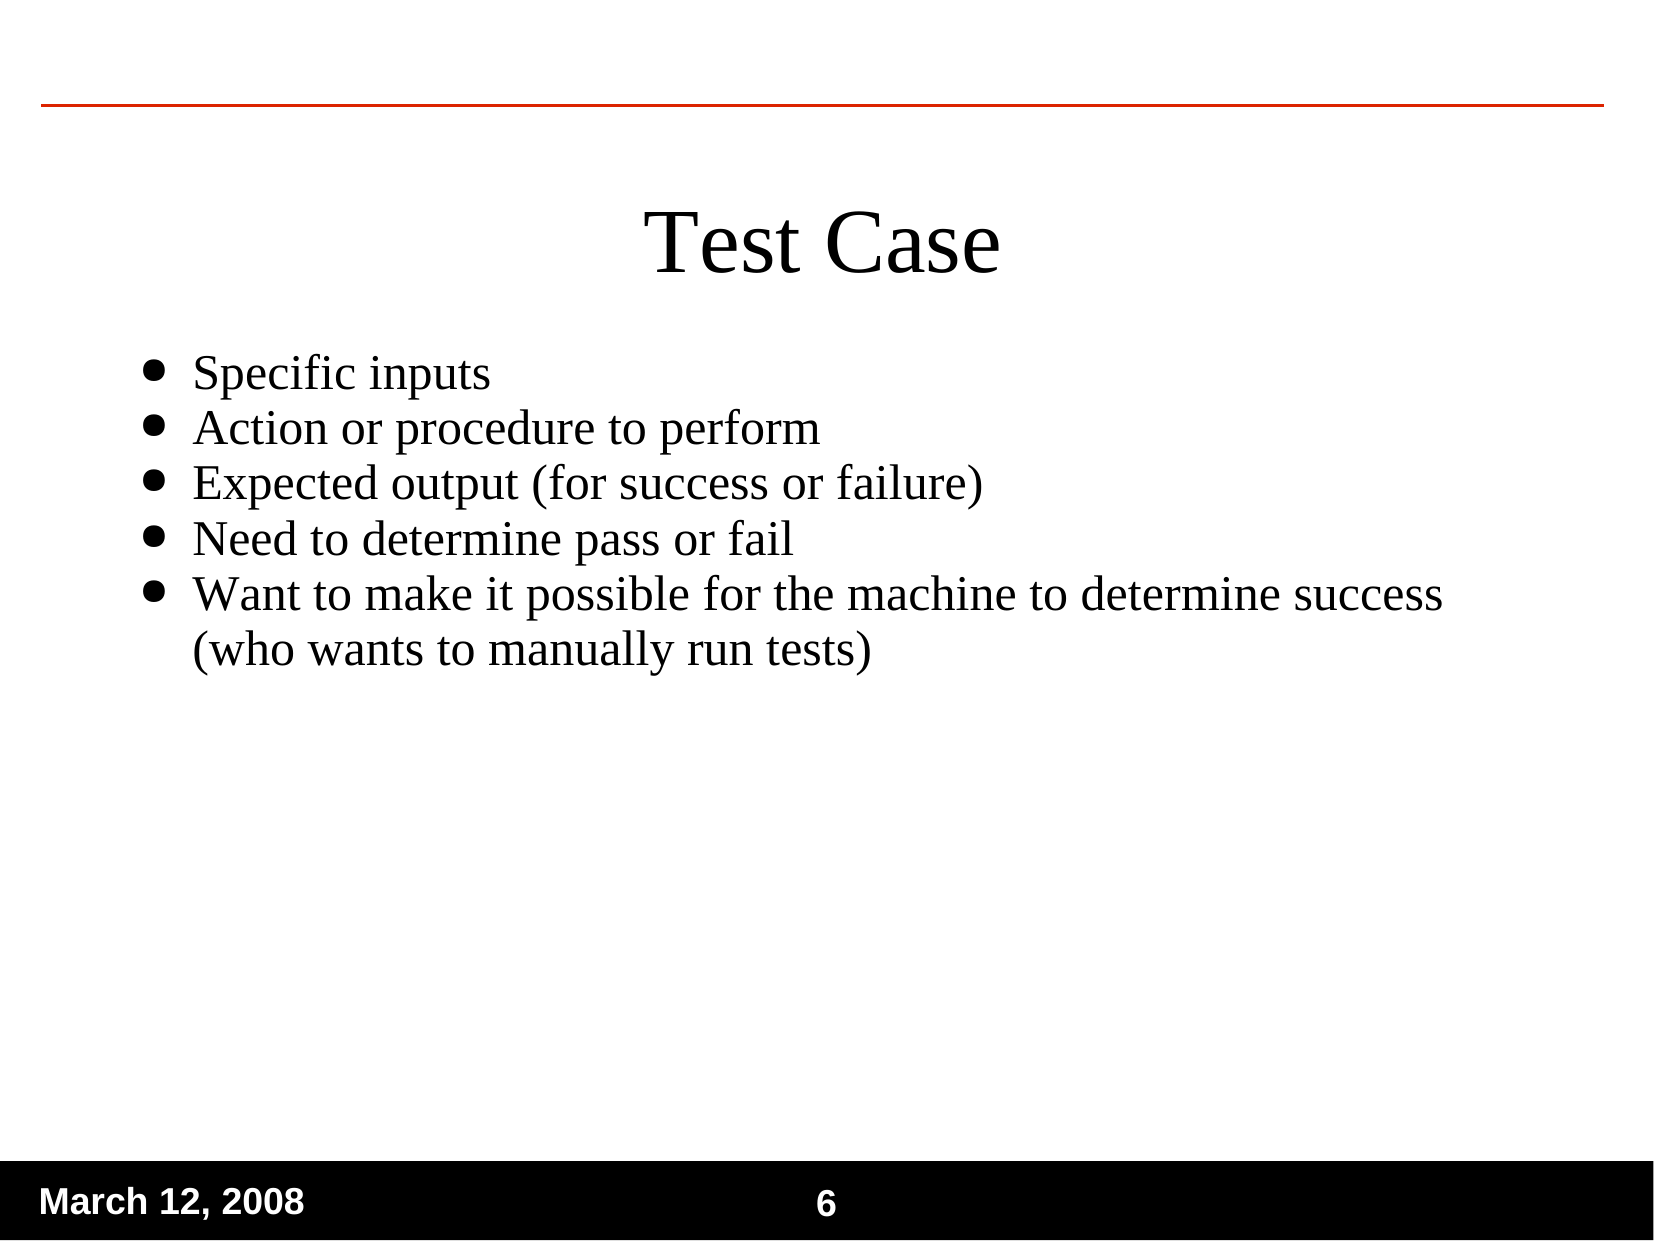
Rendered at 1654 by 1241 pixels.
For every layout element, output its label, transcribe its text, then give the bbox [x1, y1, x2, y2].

title Test Case [117, 137, 1530, 346]
list Specific inputs Action or procedure to perform Expected output (for success or failure) Need to determine pass or fail Want to make it possible for the machine to determine success (who wants to manually run tests) [121, 344, 1534, 1127]
